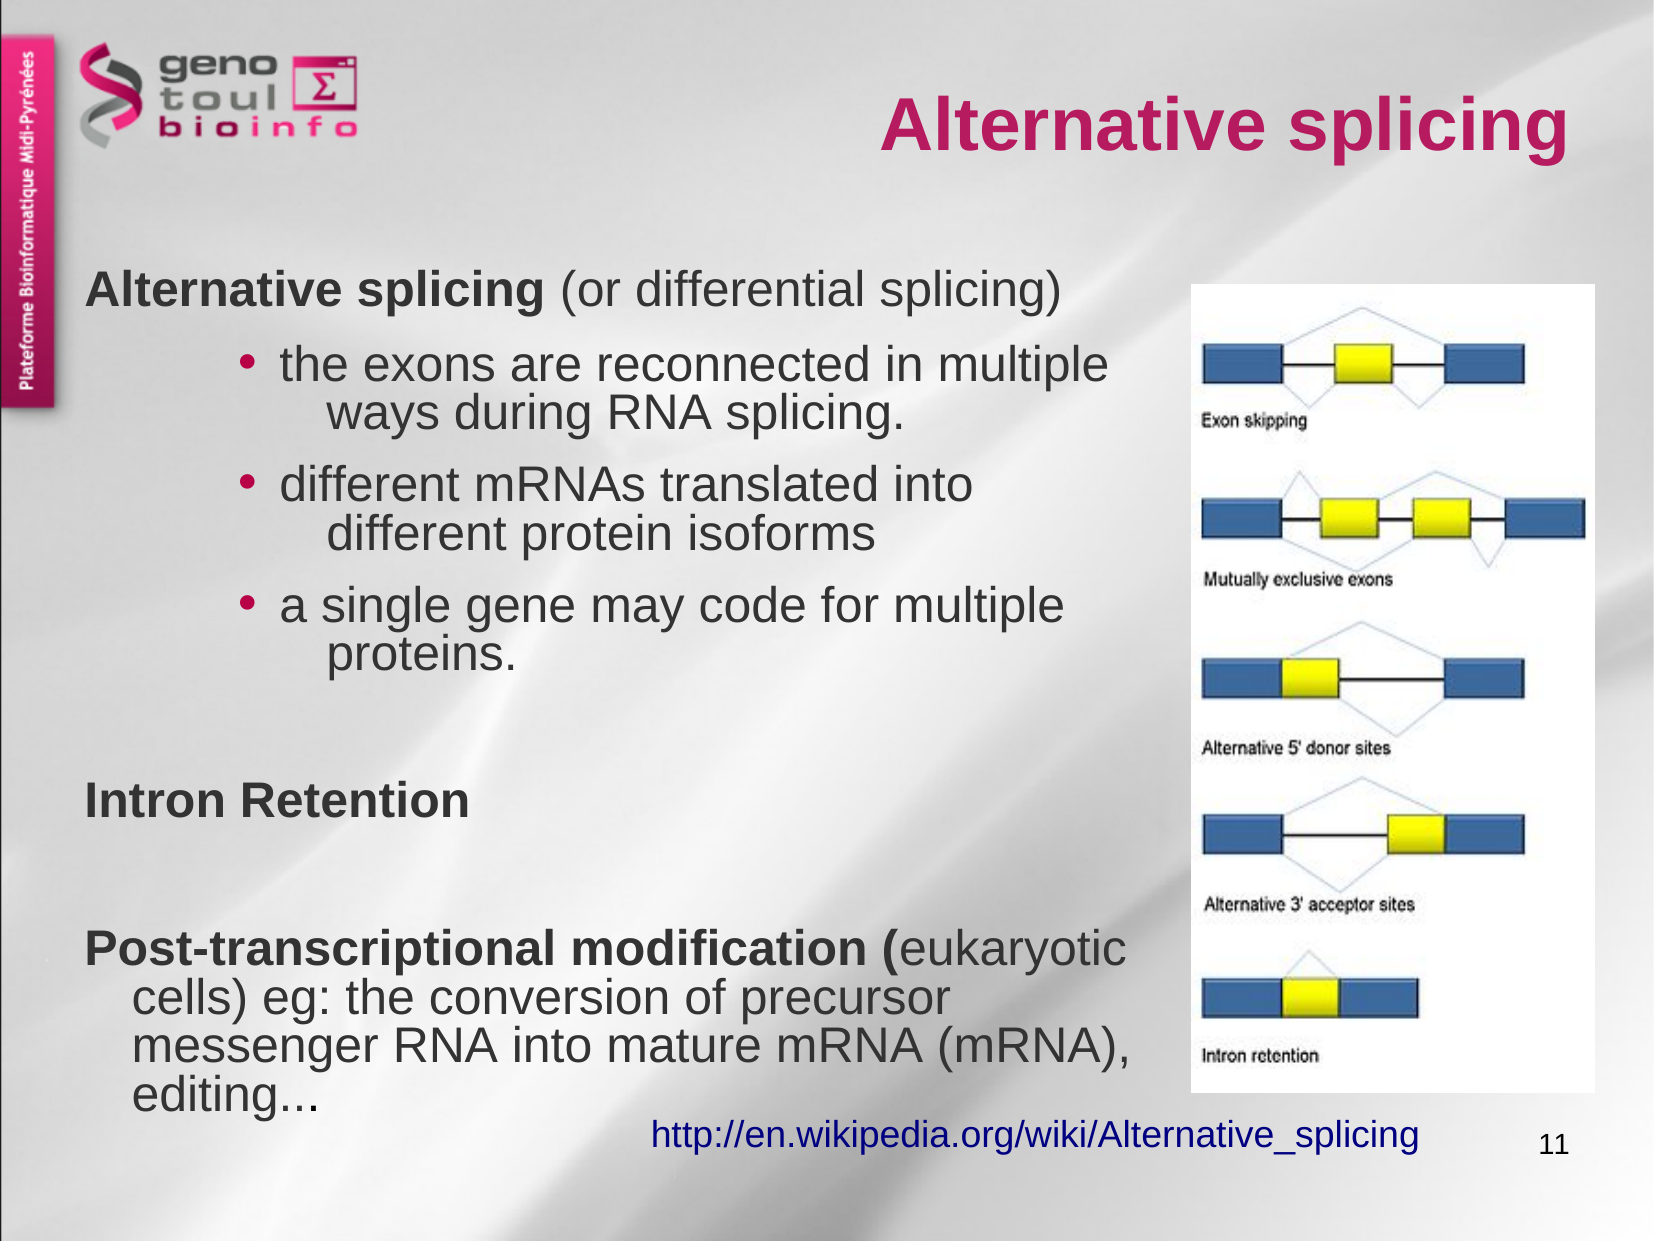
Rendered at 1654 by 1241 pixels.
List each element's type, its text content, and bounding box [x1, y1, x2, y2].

title Alternative splicing [82, 49, 1571, 207]
text_box http://en.wikipedia.org/wiki/Alternative_splicing [636, 1106, 1436, 1164]
list Alternative splicing (or differential splicing) the exons are reconnected in multiple ways during RNA splicing. different mRNAs translated into different protein isoforms a single gene may code for multiple proteins. Intron Retention Post-transcriptional modification (eukaryotic cells) eg: the conversion of precursor messenger RNA into mature mRNA (mRNA), editing... [82, 254, 1152, 1211]
picture [0, 0, 1654, 1241]
